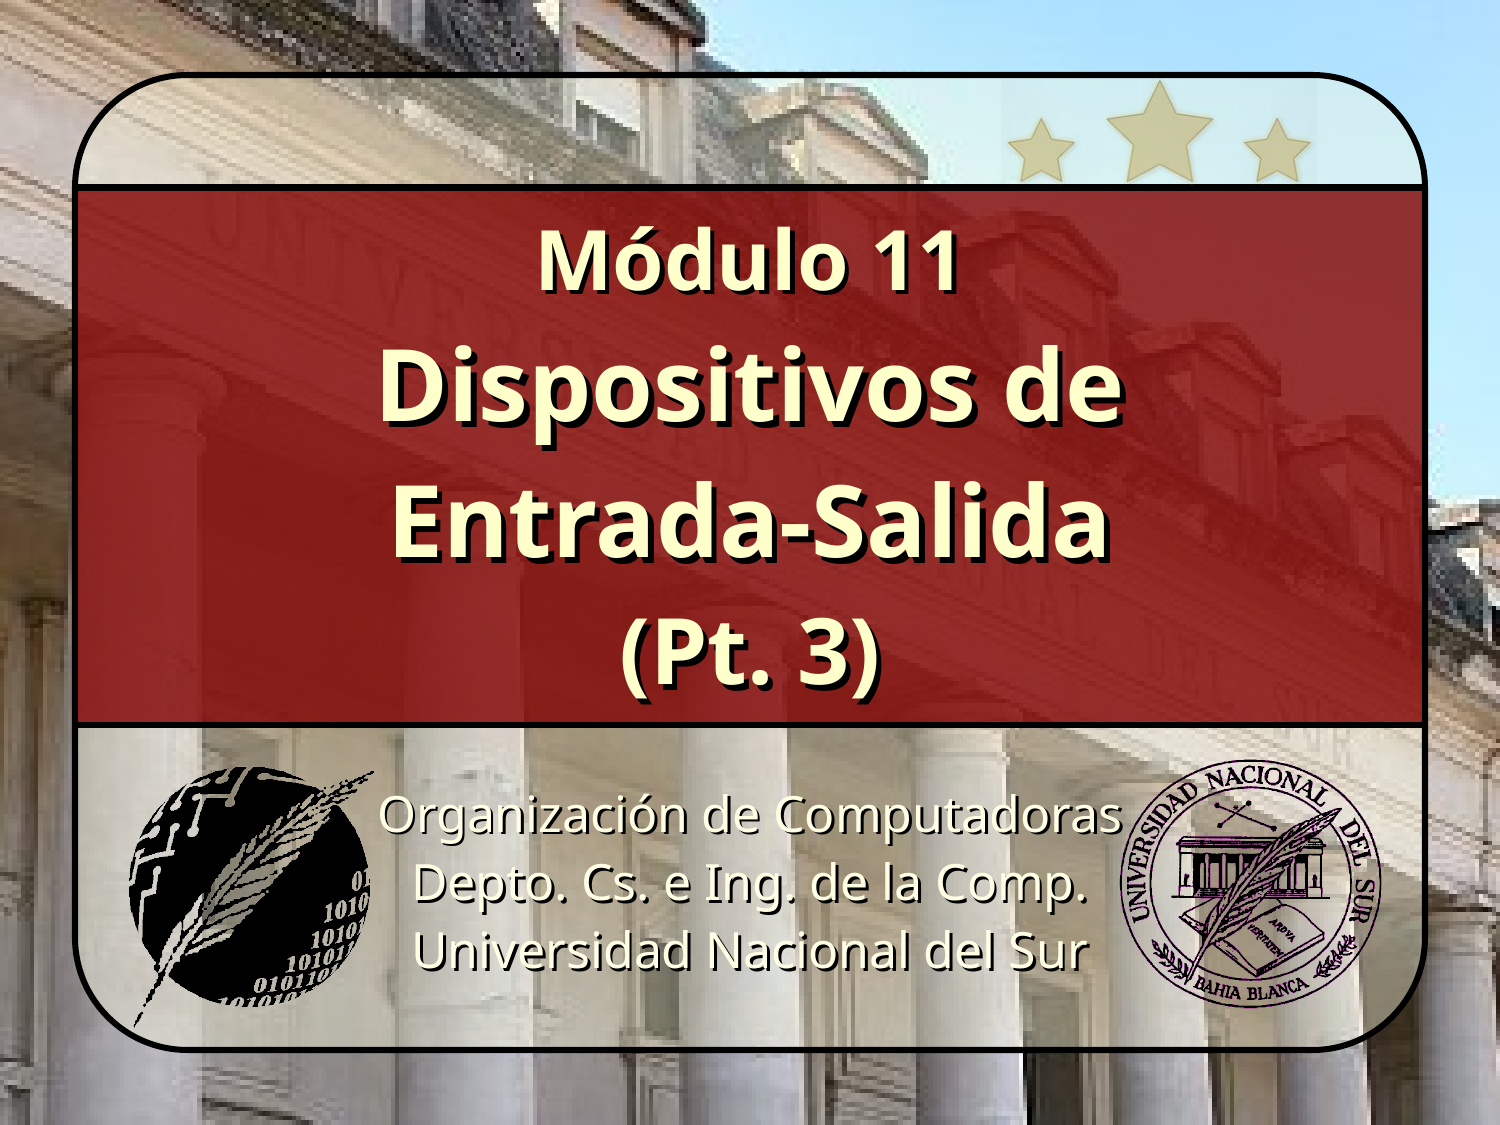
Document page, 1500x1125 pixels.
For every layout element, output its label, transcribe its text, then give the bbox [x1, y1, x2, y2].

title Módulo 11 Dispositivos de Entrada-Salida (Pt. 3) [128, 187, 1372, 726]
picture [0, 0, 1500, 1125]
